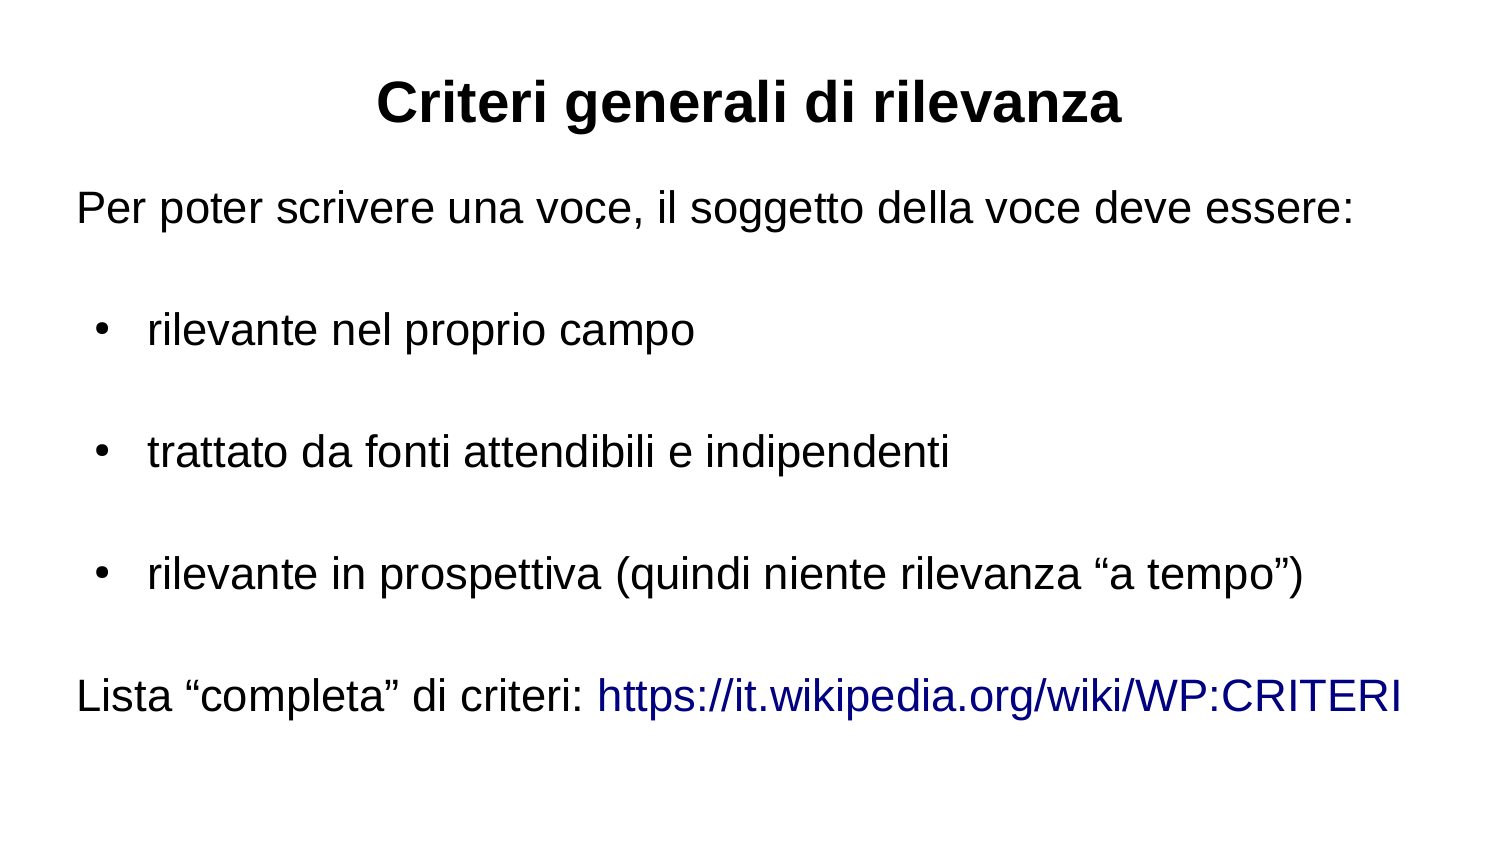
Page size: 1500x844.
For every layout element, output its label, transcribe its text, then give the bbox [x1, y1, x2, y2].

title Criteri generali di rilevanza [75, 33, 1425, 175]
list Per poter scrivere una voce, il soggetto della voce deve essere: rilevante nel proprio campo trattato da fonti attendibili e indipendenti rilevante in prospettiva (quindi niente rilevanza “a tempo”) Lista “completa” di criteri: https://it.wikipedia.org/wiki/WP:CRITERI [76, 182, 1427, 792]
